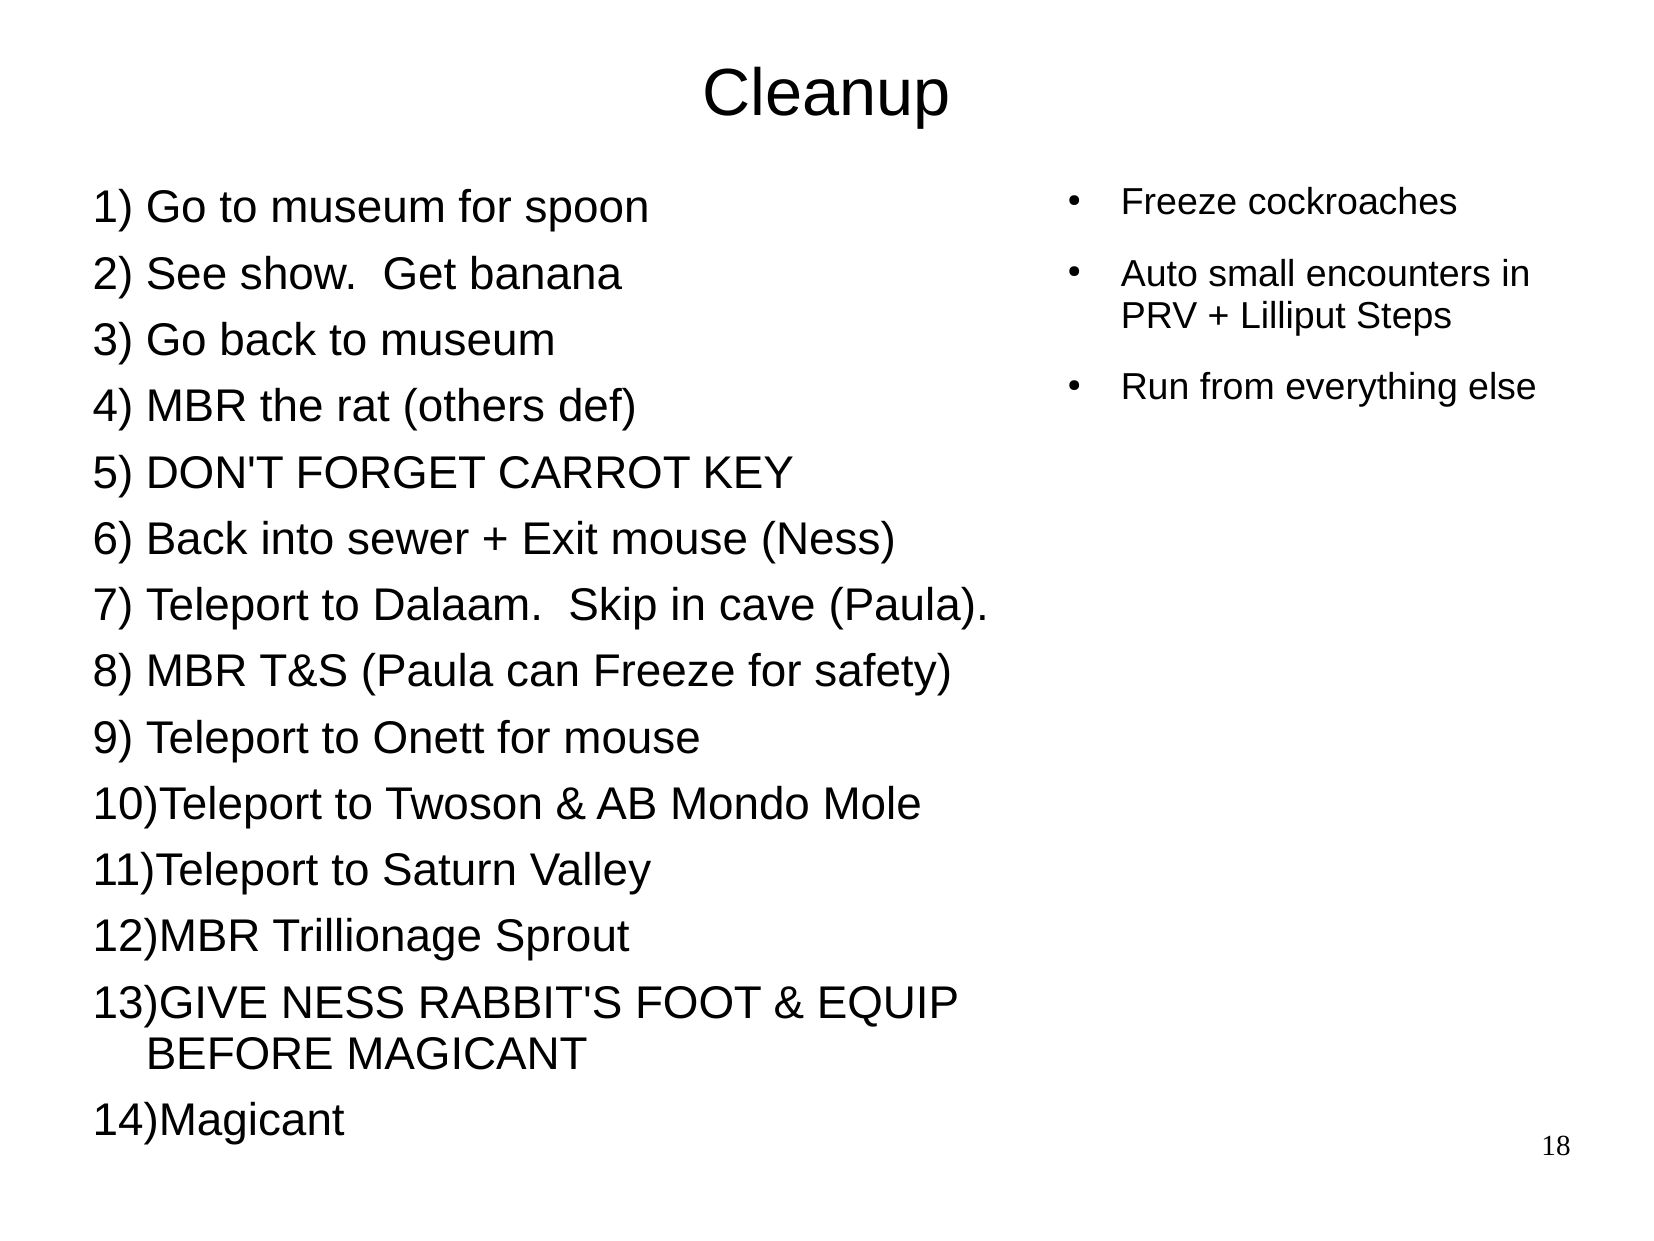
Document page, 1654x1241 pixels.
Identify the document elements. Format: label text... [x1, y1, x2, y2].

title Cleanup [82, 49, 1571, 136]
list Freeze cockroaches Auto small encounters in PRV + Lilliput Steps Run from everything else [1050, 180, 1572, 1156]
list Go to museum for spoon See show. Get banana Go back to museum MBR the rat (others def) DON'T FORGET CARROT KEY Back into sewer + Exit mouse (Ness) Teleport to Dalaam. Skip in cave (Paula). MBR T&S (Paula can Freeze for safety) Teleport to Onett for mouse Teleport to Twoson & AB Mondo Mole Teleport to Saturn Valley MBR Trillionage Sprout GIVE NESS RABBIT'S FOOT & EQUIP BEFORE MAGICANT Magicant [75, 181, 991, 1156]
